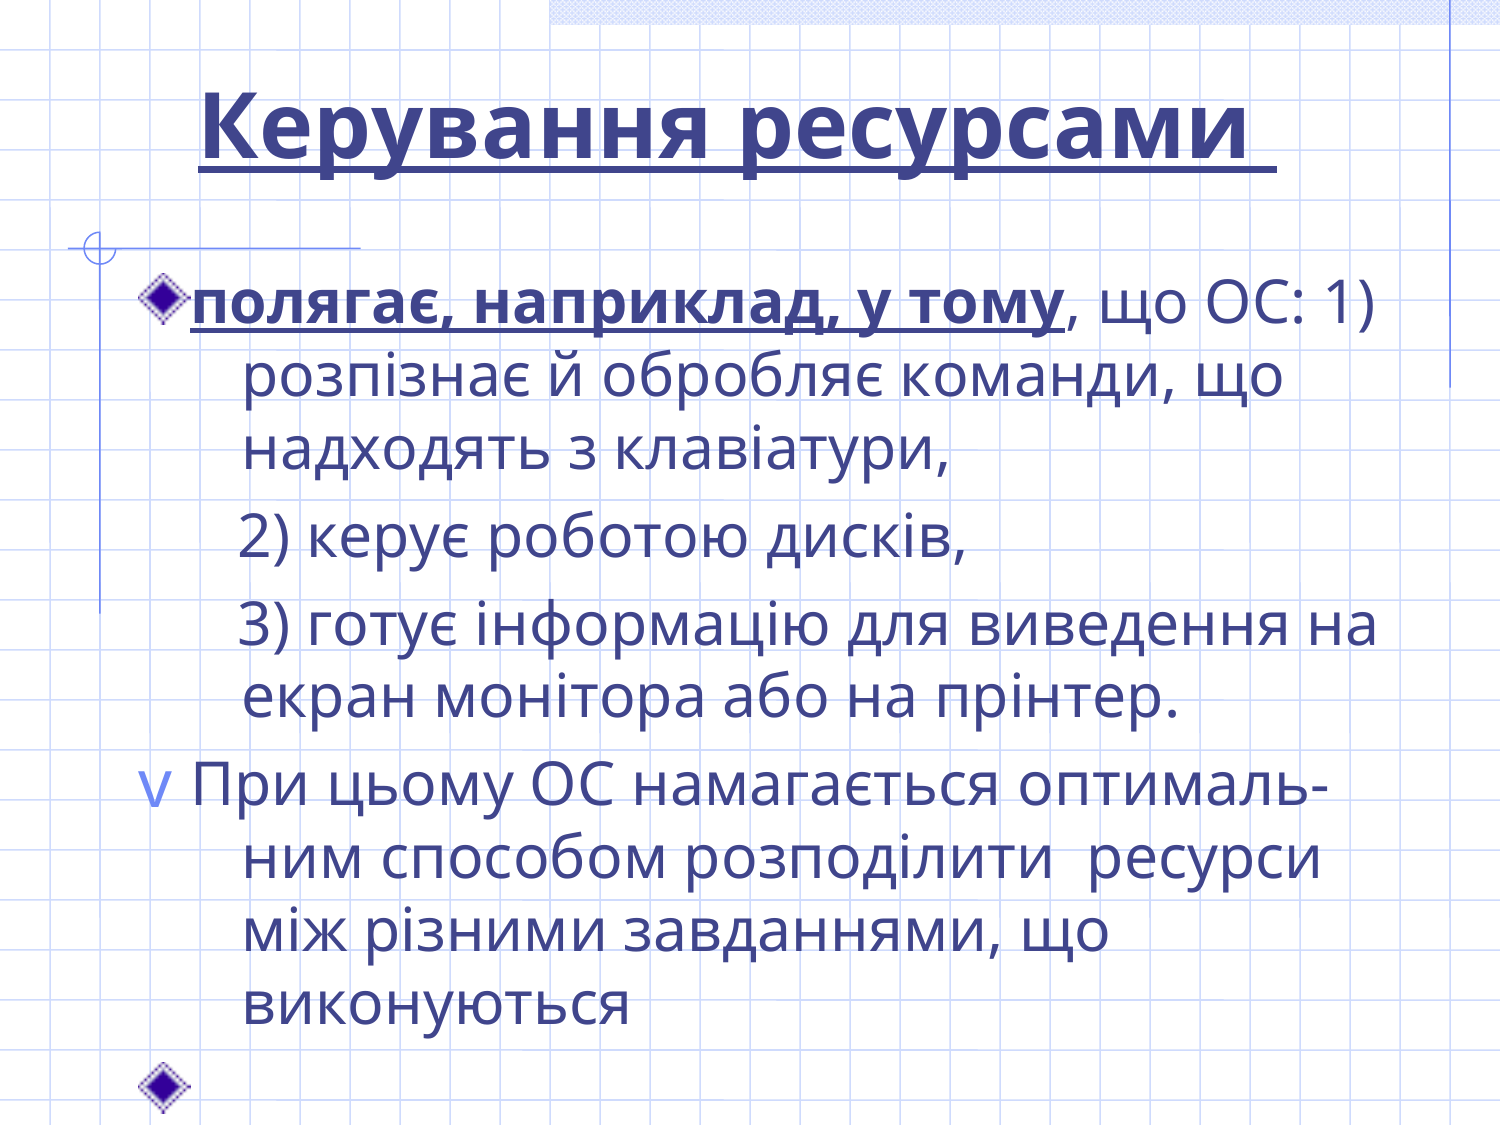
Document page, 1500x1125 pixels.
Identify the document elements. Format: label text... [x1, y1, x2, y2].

title Керування ресурсами [99, 50, 1375, 185]
list полягає, наприклад, у тому, що ОС: 1) розпізнає й обробляє команди, що надходять з клавіатури, 2) керує роботою дисків, 3) готує інформацію для виведення на екран монітора або на прінтер. При цьому ОС намагається оптималь-ним способом розподілити ресурси між різними завданнями, що виконуються [123, 255, 1459, 1047]
